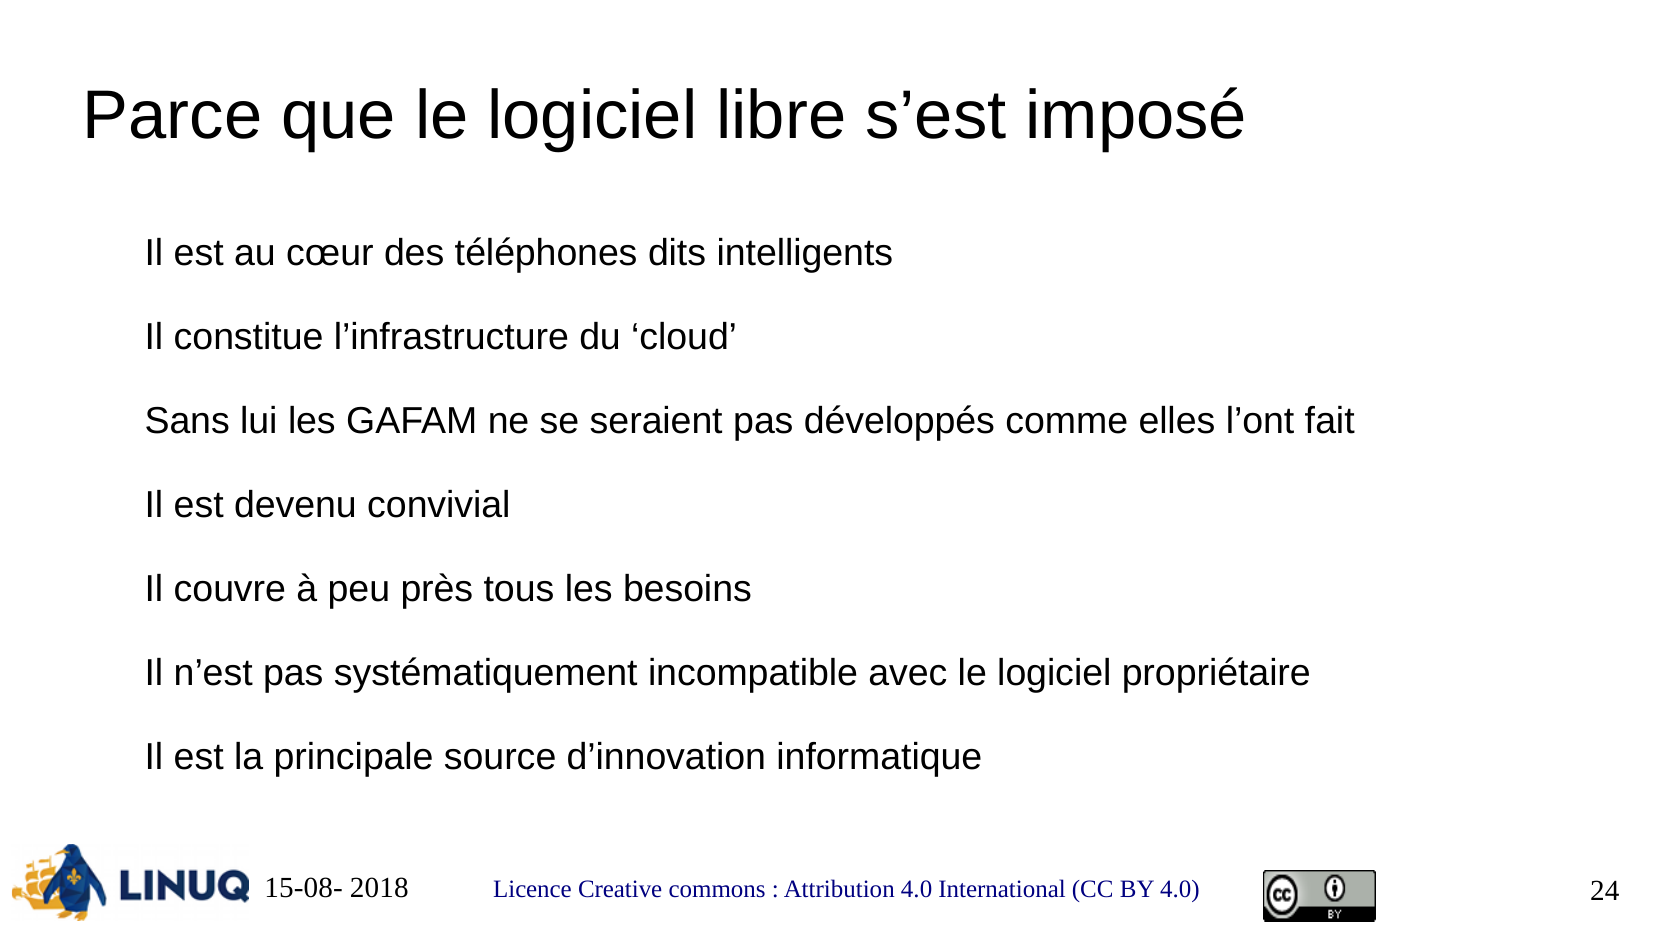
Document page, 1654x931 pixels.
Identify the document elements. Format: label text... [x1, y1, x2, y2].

title Parce que le logiciel libre s’est imposé [82, 37, 1571, 193]
text_box Il est au cœur des téléphones dits intelligents Il constitue l’infrastructure du ‘cloud’ Sans lui les GAFAM ne se seraient pas développés comme elles l’ont fait Il est devenu convivial Il couvre à peu près tous les besoins Il n’est pas systématiquement incompatible avec le logiciel propriétaire Il est la principale source d’innovation informatique [129, 224, 1453, 786]
picture [11, 844, 249, 921]
picture [1263, 870, 1376, 922]
